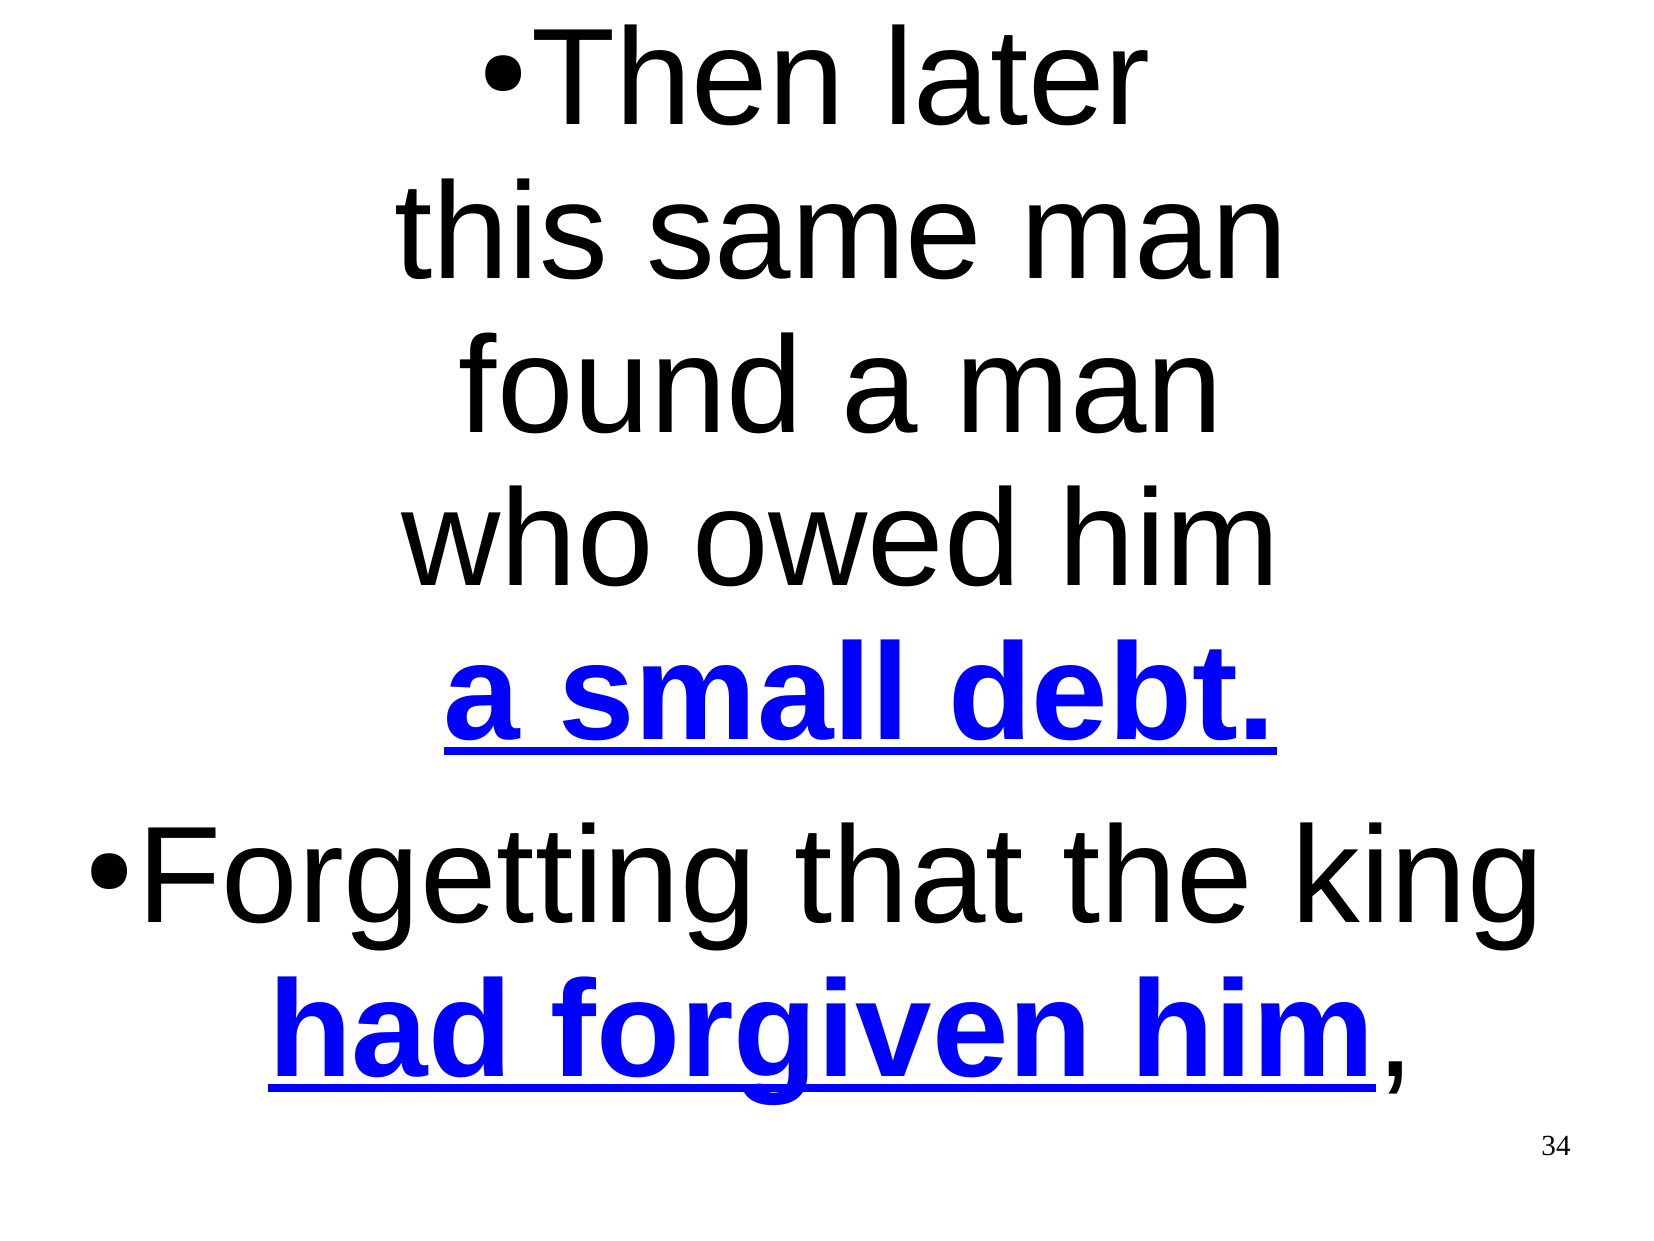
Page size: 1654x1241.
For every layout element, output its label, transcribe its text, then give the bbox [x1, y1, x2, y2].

list Then later this same man found a man who owed him a small debt. Forgetting that the king had forgiven him, [0, 0, 1651, 1238]
